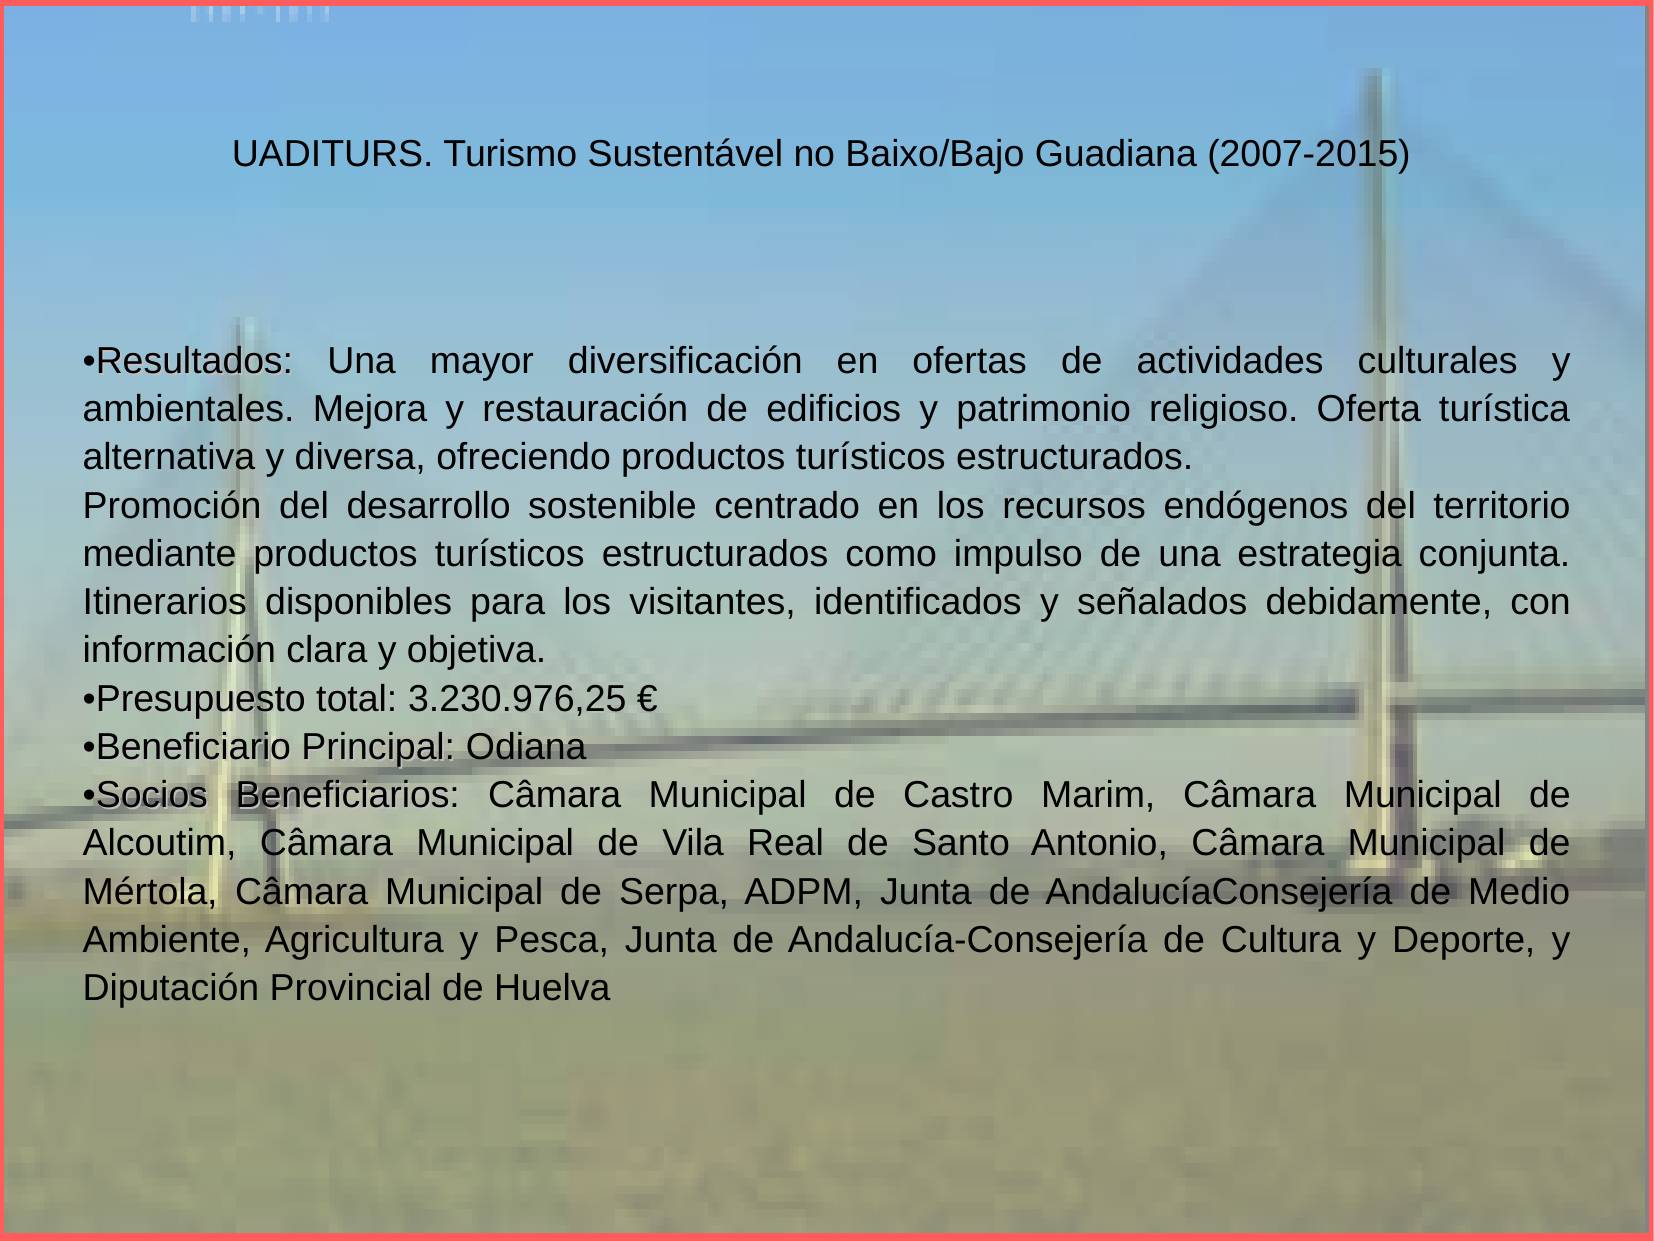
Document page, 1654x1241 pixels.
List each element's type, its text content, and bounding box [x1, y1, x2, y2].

subtitle •Resultados: Una mayor diversificación en ofertas de actividades culturales y ambientales. Mejora y restauración de edificios y patrimonio religioso. Oferta turística alternativa y diversa, ofreciendo productos turísticos estructurados. Promoción del desarrollo sostenible centrado en los recursos endógenos del territorio mediante productos turísticos estructurados como impulso de una estrategia conjunta. Itinerarios disponibles para los visitantes, identificados y señalados debidamente, con información clara y objetiva. •Presupuesto total: 3.230.976,25 € •Beneficiario Principal: Odiana •Socios Beneficiarios: Câmara Municipal de Castro Marim, Câmara Municipal de Alcoutim, Câmara Municipal de Vila Real de Santo Antonio, Câmara Municipal de Mértola, Câmara Municipal de Serpa, ADPM, Junta de AndalucíaConsejería de Medio Ambiente, Agricultura y Pesca, Junta de Andalucía-Consejería de Cultura y Deporte, y Diputación Provincial de Huelva [82, 290, 1571, 1010]
title UADITURS. Turismo Sustentável no Baixo/Bajo Guadiana (2007-2015) [82, 49, 1571, 257]
